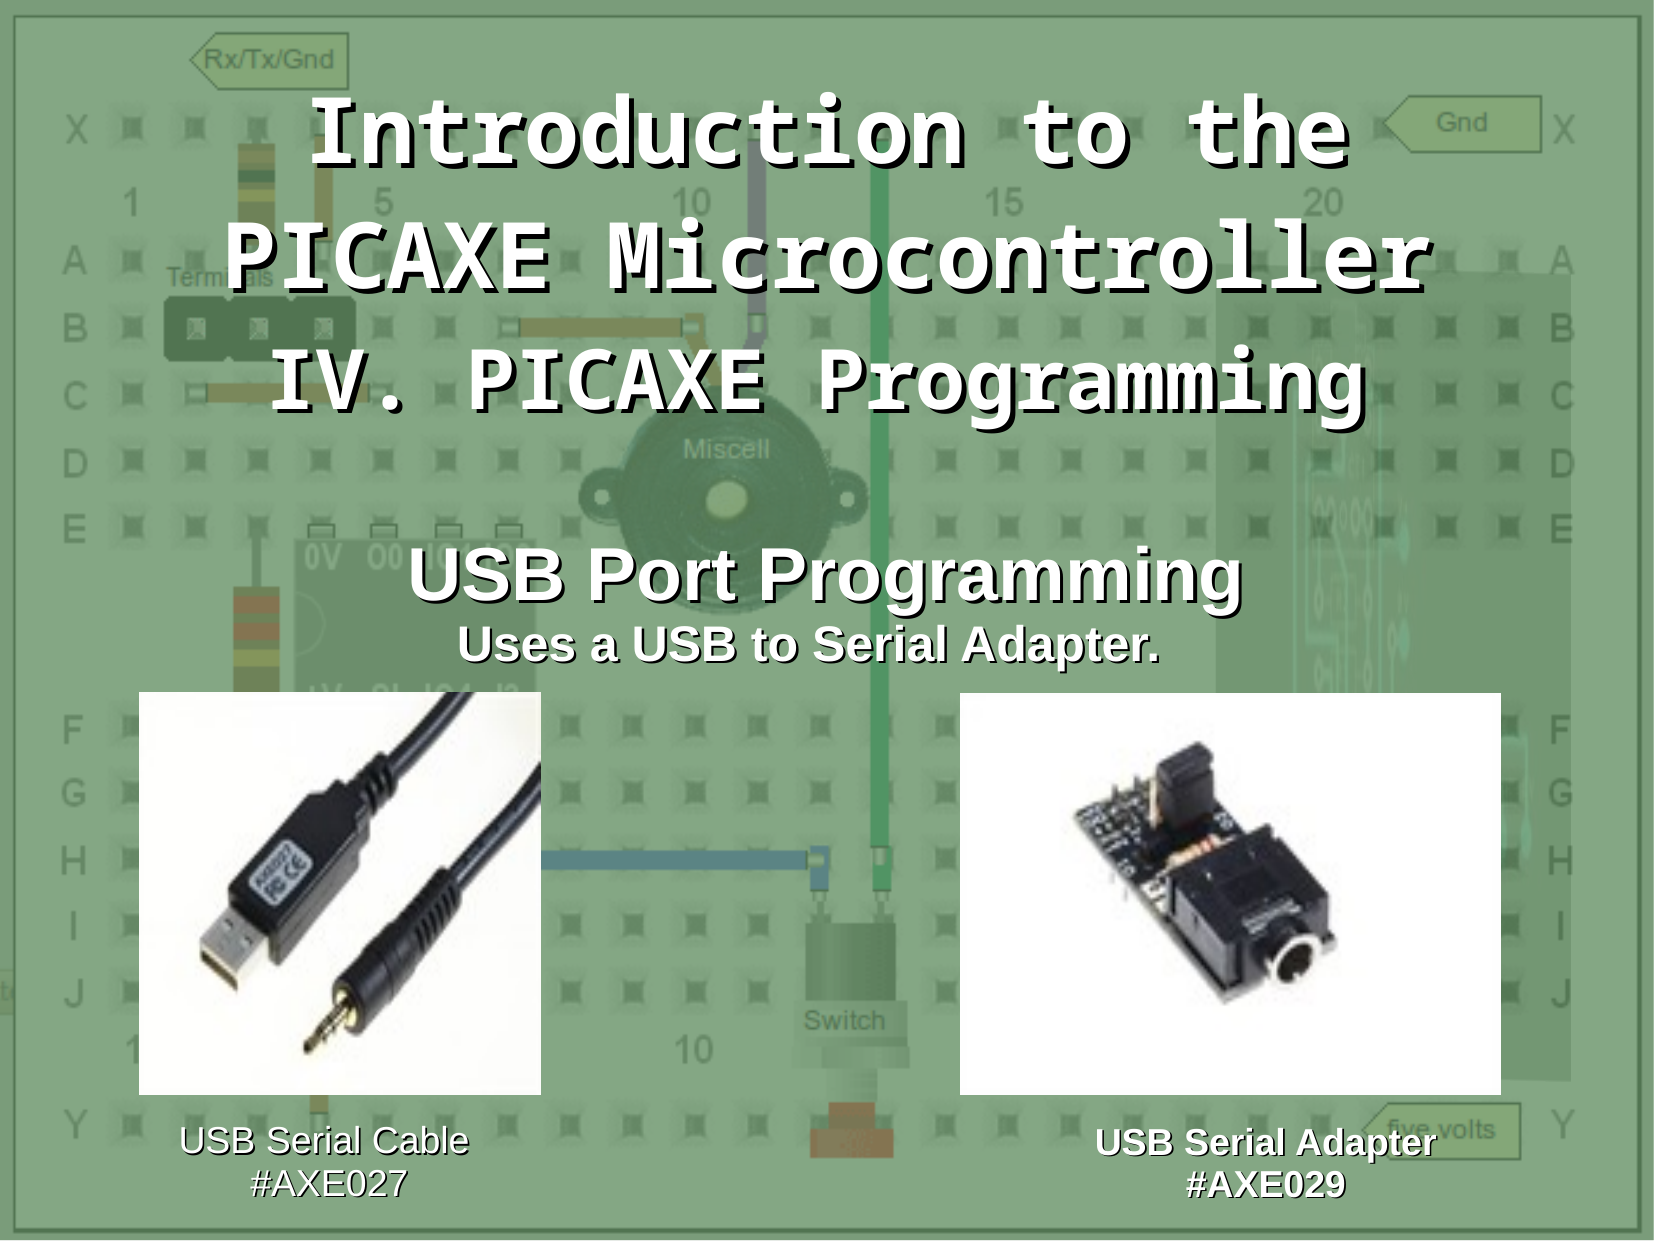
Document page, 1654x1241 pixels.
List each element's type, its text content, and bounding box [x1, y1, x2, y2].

text_box USB Serial Cable #AXE027 [163, 1112, 496, 1216]
subtitle IV. PICAXE Programming [71, 358, 1561, 1201]
text_box USB Serial Adapter #AXE029 [1080, 1113, 1451, 1216]
title Introduction to the PICAXE Microcontroller [82, 75, 1571, 306]
text_box USB Port Programming Uses a USB to Serial Adapter. [357, 525, 1261, 681]
picture [0, 0, 1654, 1241]
